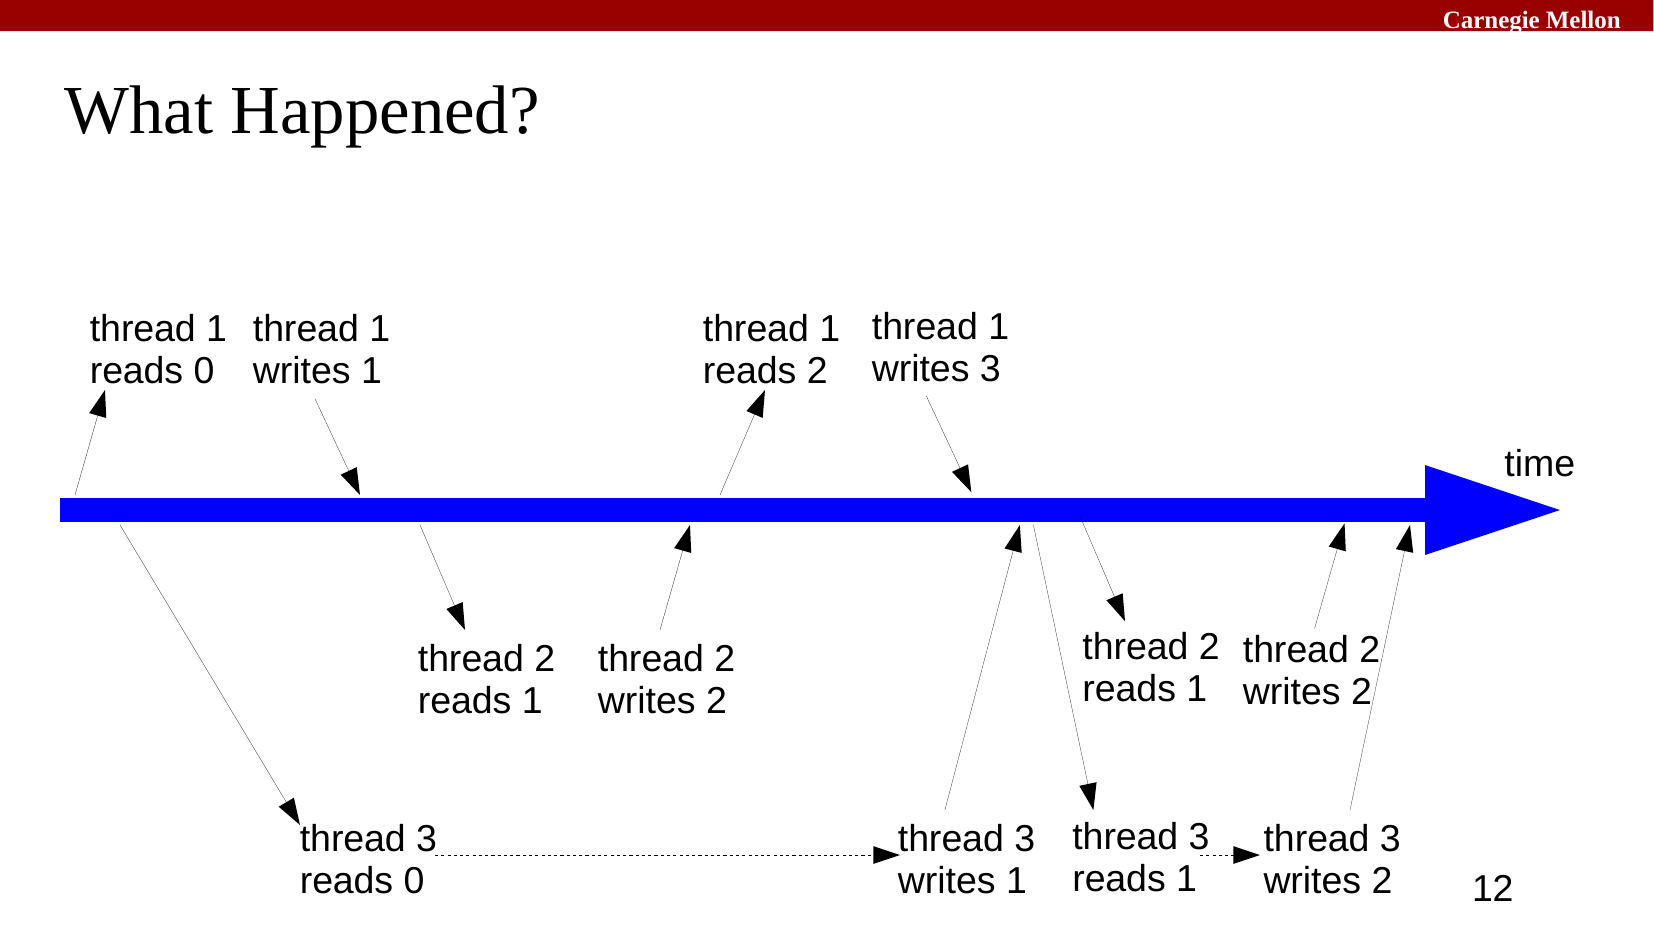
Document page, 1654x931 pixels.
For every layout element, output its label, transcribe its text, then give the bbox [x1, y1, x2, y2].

text_box thread 1 writes 3 [857, 298, 1024, 398]
text_box thread 2 writes 2 [1228, 621, 1396, 721]
text_box thread 2 reads 1 [1067, 618, 1235, 718]
text_box thread 2 reads 1 [403, 630, 571, 729]
title What Happened? [64, 58, 1576, 163]
text_box thread 1 writes 1 [238, 300, 406, 399]
text_box time [1489, 435, 1591, 492]
text_box thread 3 writes 2 [1248, 810, 1416, 909]
text_box thread 3 writes 1 [883, 810, 1051, 909]
text_box thread 3 reads 0 [285, 810, 452, 909]
text_box thread 1 reads 0 [75, 300, 242, 406]
text_box thread 2 writes 2 [583, 630, 751, 729]
text_box thread 3 reads 1 [1057, 808, 1225, 908]
text_box thread 1 reads 2 [688, 300, 856, 406]
